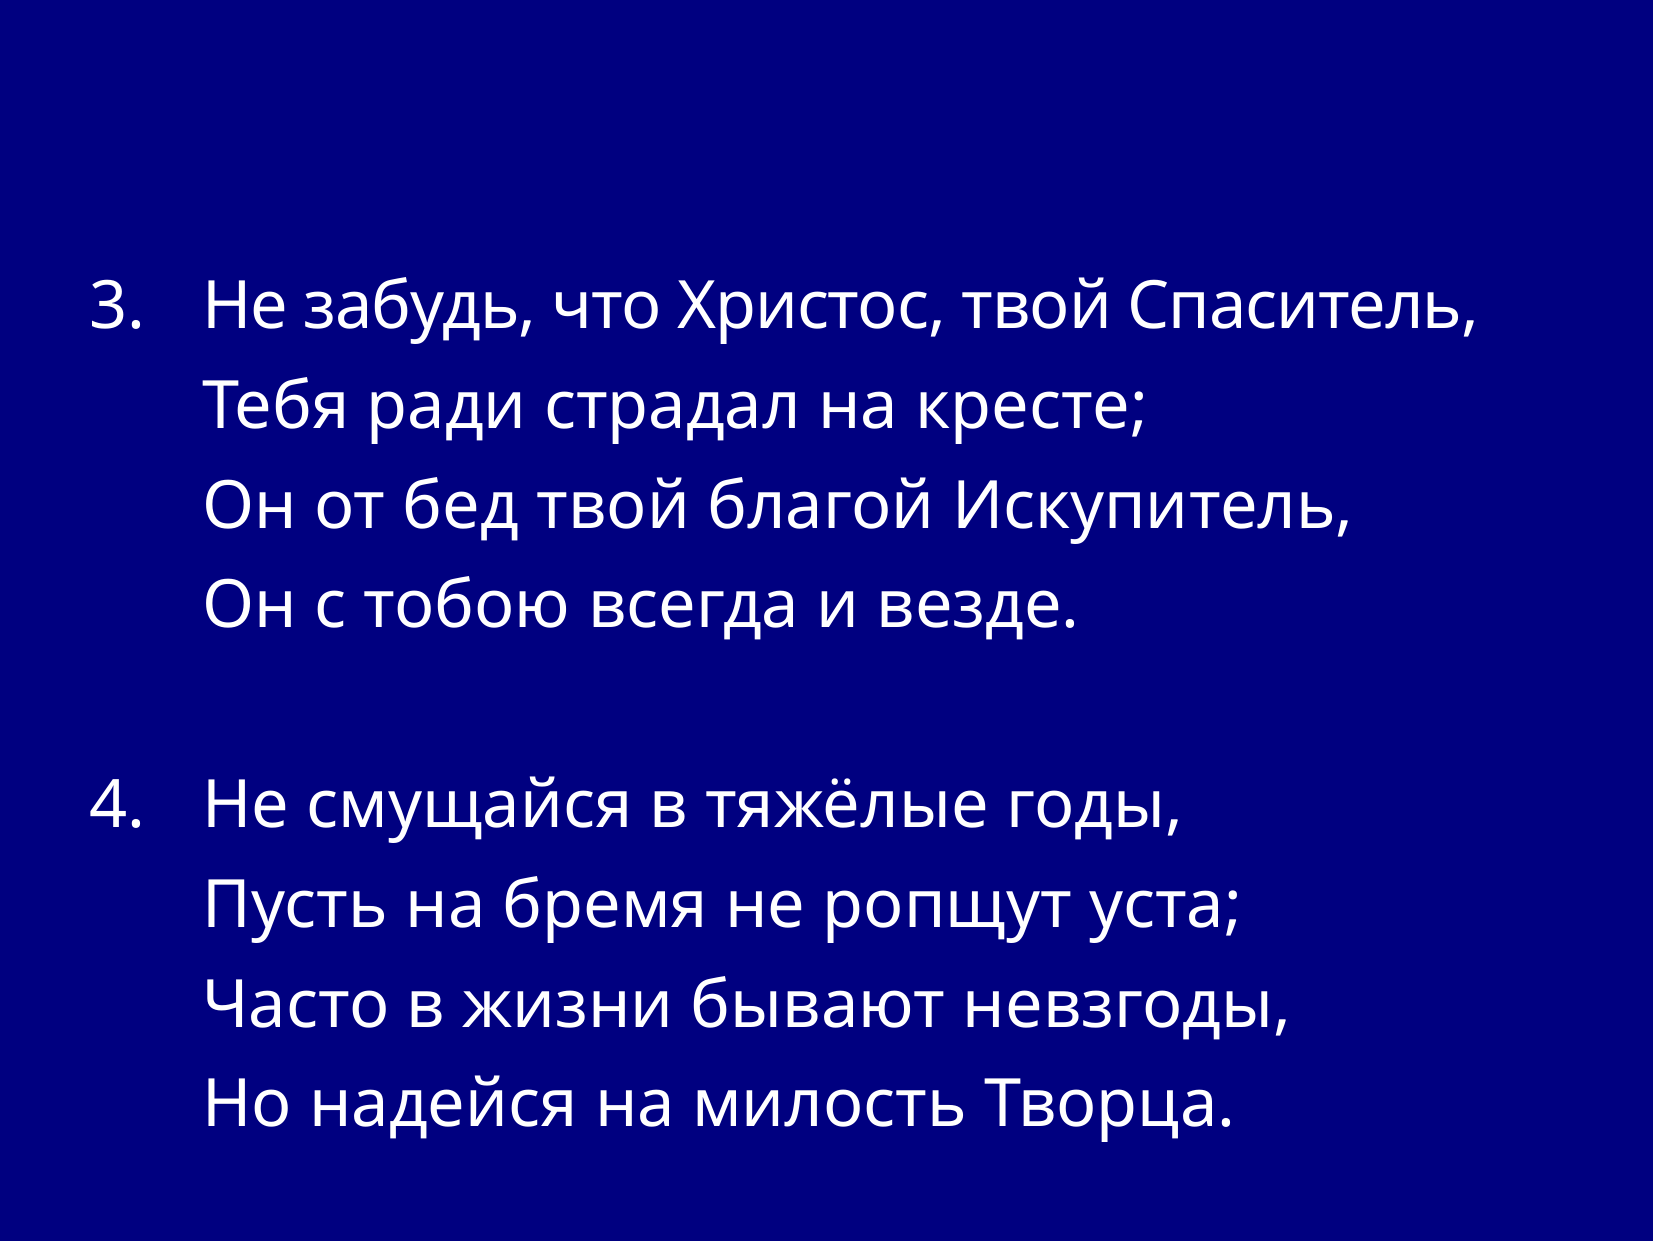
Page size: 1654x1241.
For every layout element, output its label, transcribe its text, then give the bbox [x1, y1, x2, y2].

text_box 3. Не забудь, что Христос, твой Спаситель, Тебя ради страдал на кресте; Он от бед твой благой Искупитель, Он с тобою всегда и везде. 4. Не смущайся в тяжёлые годы, Пусть на бремя не ропщут уста; Часто в жизни бывают невзгоды, Но надейся на милость Творца. [75, 150, 1653, 1163]
